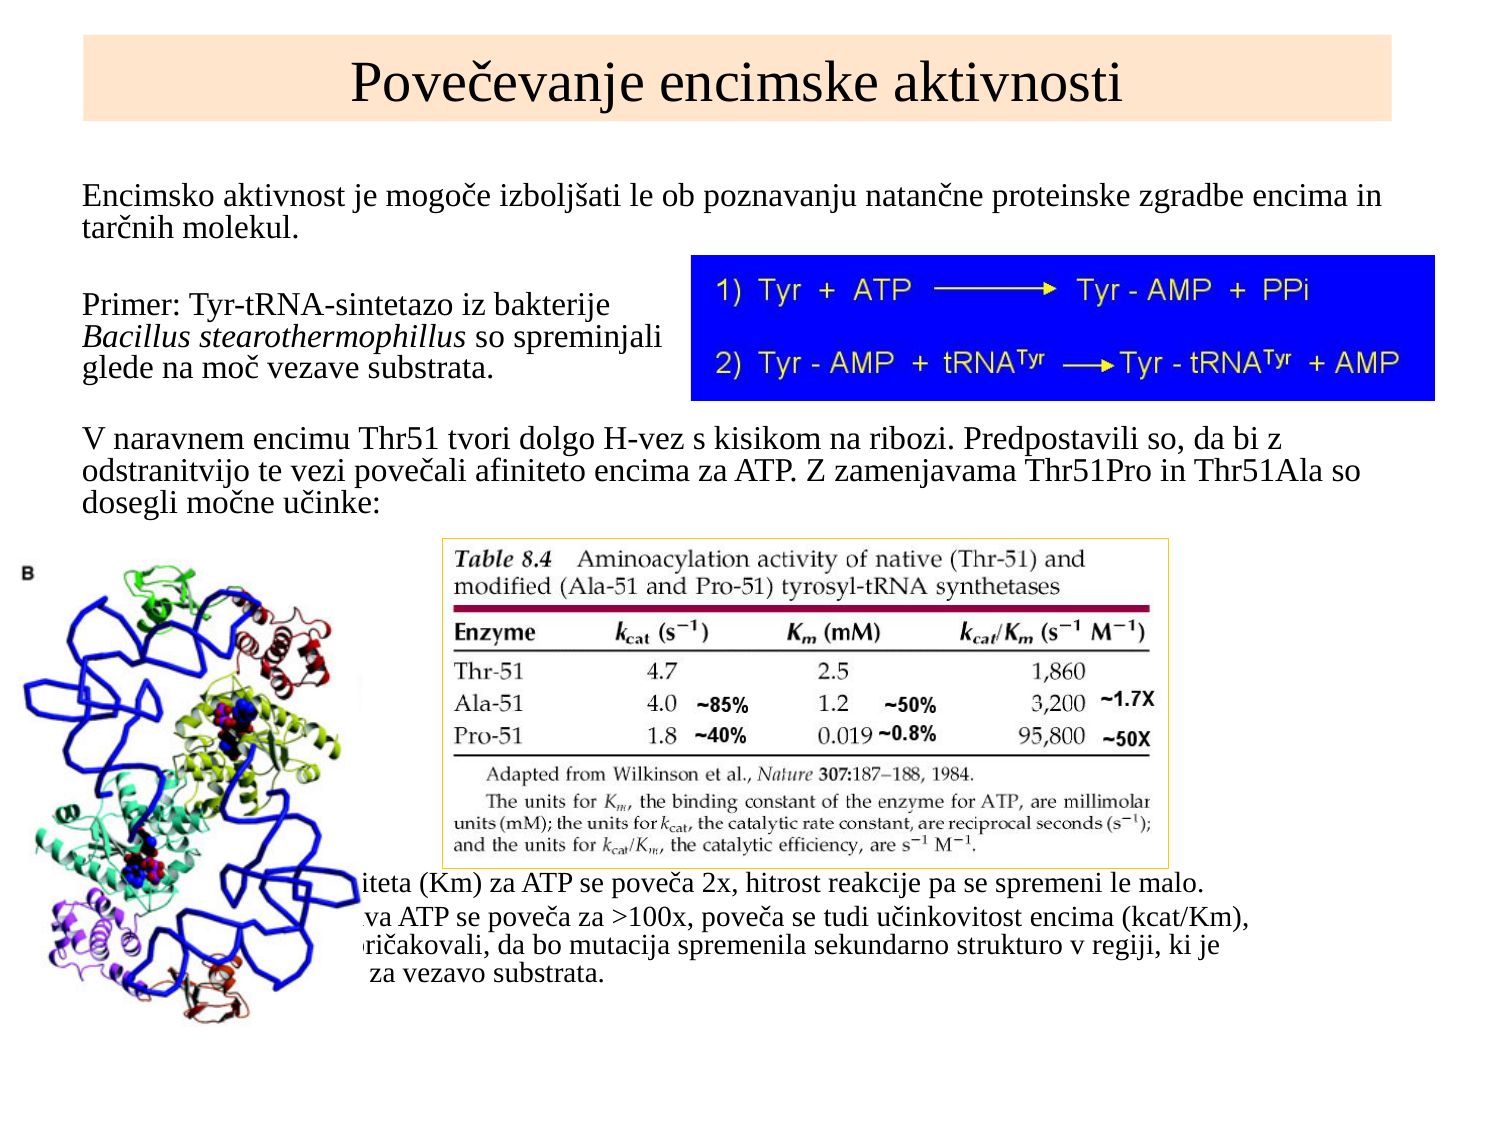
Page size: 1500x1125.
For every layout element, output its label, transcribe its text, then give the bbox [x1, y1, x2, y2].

title Povečevanje encimske aktivnosti [83, 34, 1392, 122]
picture [442, 538, 1168, 868]
picture [690, 255, 1435, 401]
list Encimsko aktivnost je mogoče izboljšati le ob poznavanju natančne proteinske zgradbe encima in tarčnih molekul. Primer: Tyr-tRNA-sintetazo iz bakterije Bacillus stearothermophillus so spreminjali glede na moč vezave substrata. V naravnem encimu Thr51 tvori dolgo H-vez s kisikom na ribozi. Predpostavili so, da bi z odstranitvijo te vezi povečali afiniteto encima za ATP. Z zamenjavama Thr51Pro in Thr51Ala so dosegli močne učinke: T51A: afiniteta (Km) za ATP se poveča 2x, hitrost reakcije pa se spremeni le malo. T51P: vezava ATP se poveča za >100x, poveča se tudi učinkovitost encima (kcat/Km), čeprav so pričakovali, da bo mutacija spremenila sekundarno strukturo v regiji, ki je pomembna za vezavo substrata. [66, 173, 1450, 1082]
picture [17, 550, 363, 1028]
